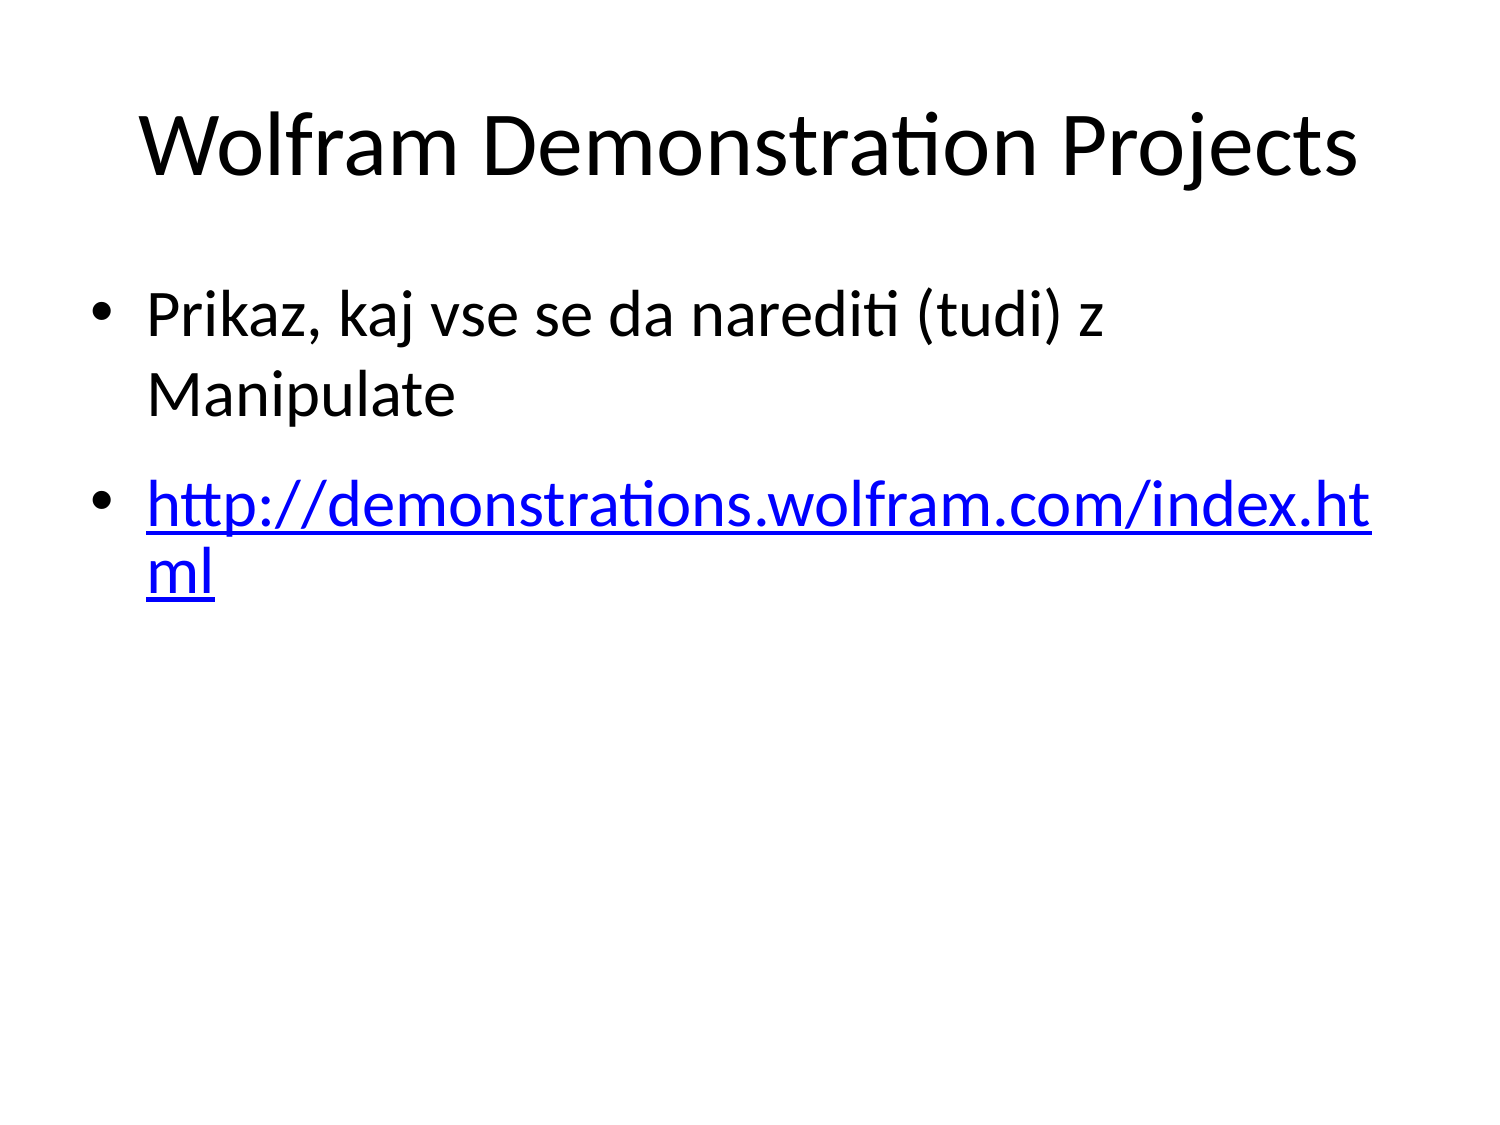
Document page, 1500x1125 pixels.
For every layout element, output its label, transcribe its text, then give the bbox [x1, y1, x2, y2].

list Prikaz, kaj vse se da narediti (tudi) z Manipulate http://demonstrations.wolfram.com/index.html [75, 262, 1425, 1005]
title Wolfram Demonstration Projects [75, 45, 1425, 233]
